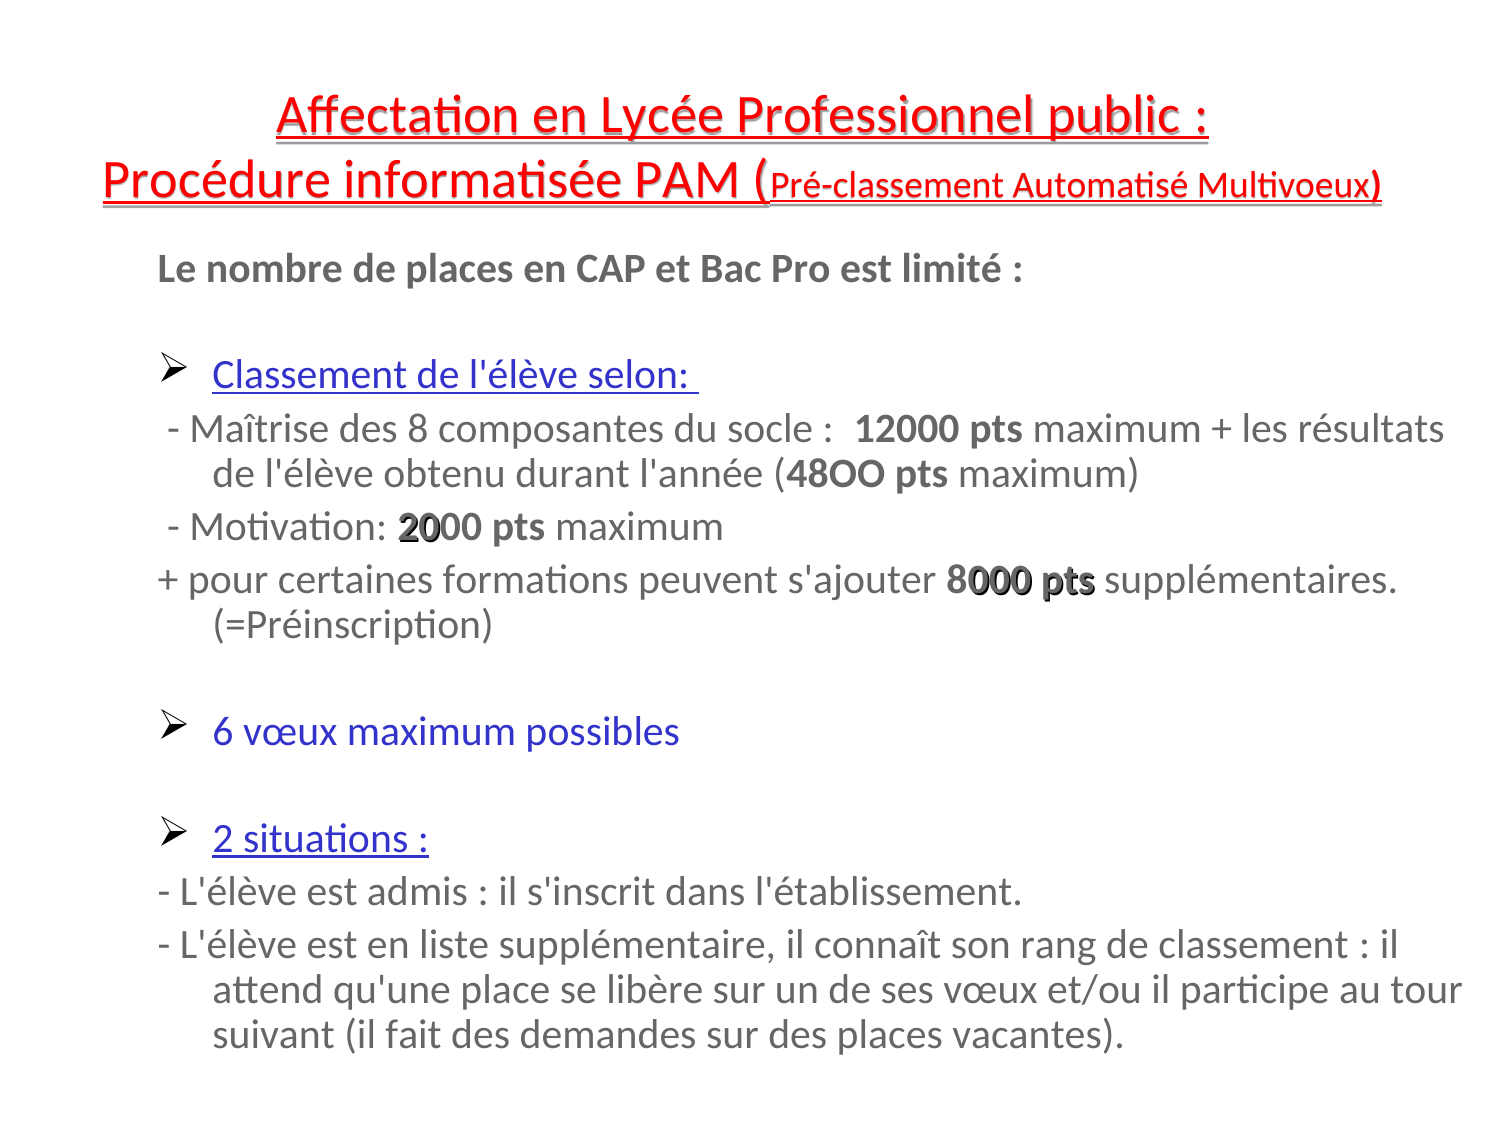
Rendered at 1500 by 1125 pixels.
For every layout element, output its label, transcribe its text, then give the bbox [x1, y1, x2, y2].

text_box Le nombre de places en CAP et Bac Pro est limité : Classement de l'élève selon: - Maîtrise des 8 composantes du socle : 12000 pts maximum + les résultats de l'élève obtenu durant l'année (48OO pts maximum) - Motivation: 2000 pts maximum + pour certaines formations peuvent s'ajouter 8000 pts supplémentaires. (=Préinscription) 6 vœux maximum possibles 2 situations : - L'élève est admis : il s'inscrit dans l'établissement. - L'élève est en liste supplémentaire, il connaît son rang de classement : il attend qu'une place se libère sur un de ses vœux et/ou il participe au tour suivant (il fait des demandes sur des places vacantes). [141, 238, 1500, 922]
